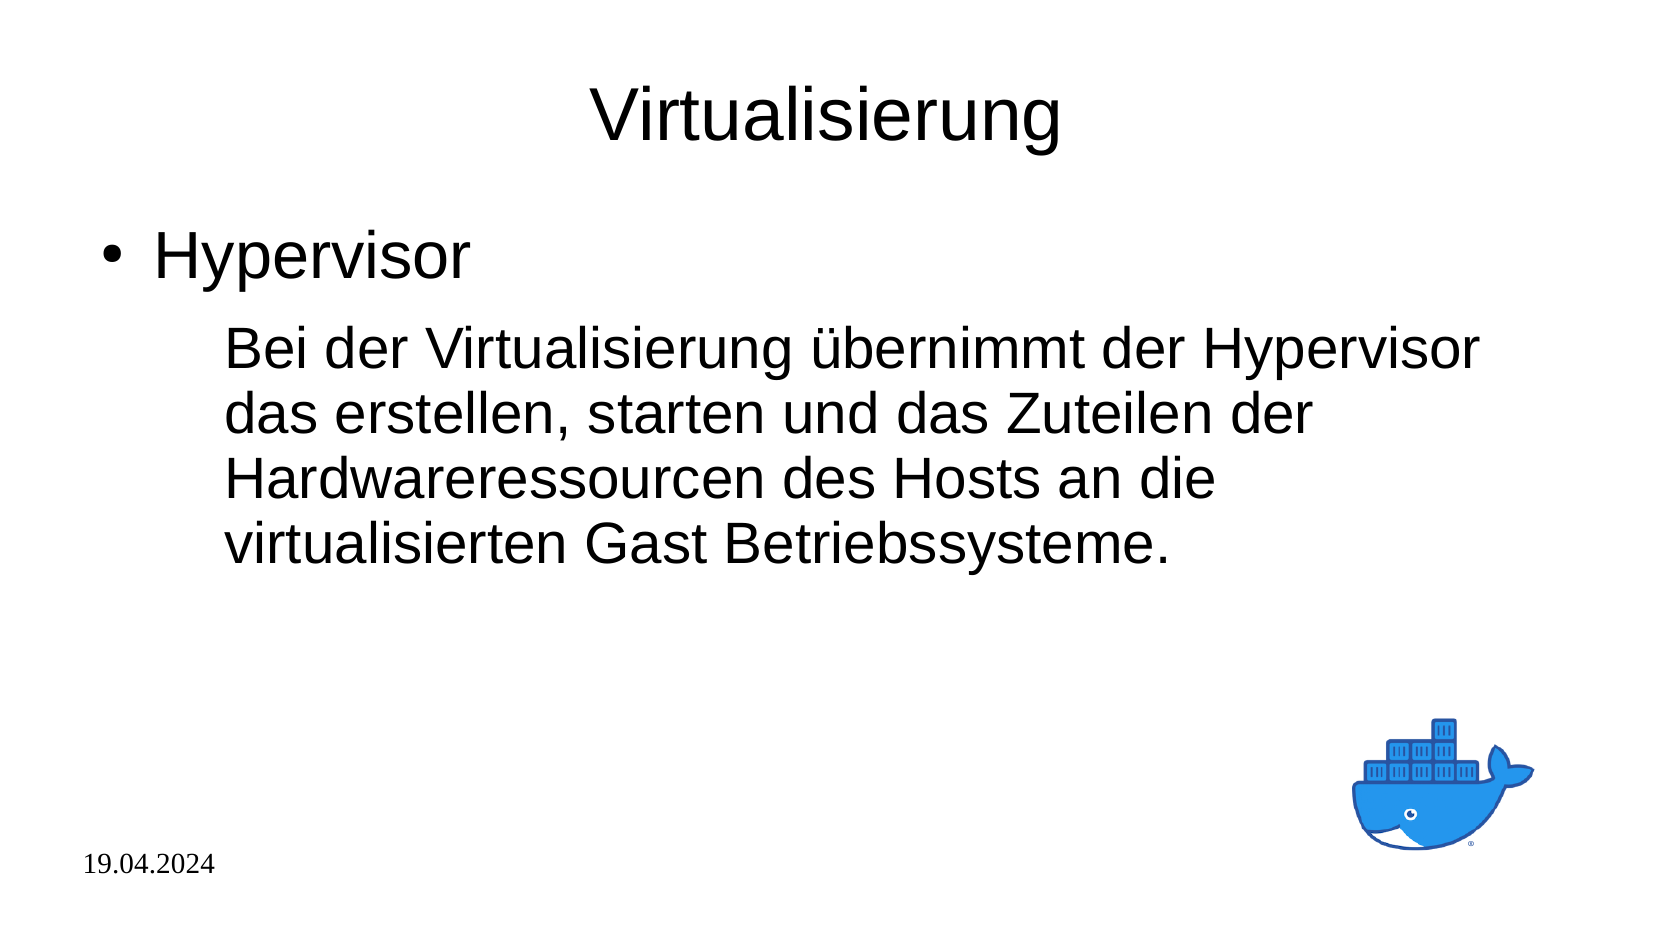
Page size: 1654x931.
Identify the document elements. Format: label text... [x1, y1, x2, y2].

picture [1305, 758, 1571, 912]
list Hypervisor Bei der Virtualisierung übernimmt der Hypervisor das erstellen, starten und das Zuteilen der Hardwareressourcen des Hosts an die virtualisierten Gast Betriebssysteme. [82, 217, 1571, 758]
title Virtualisierung [82, 37, 1571, 193]
